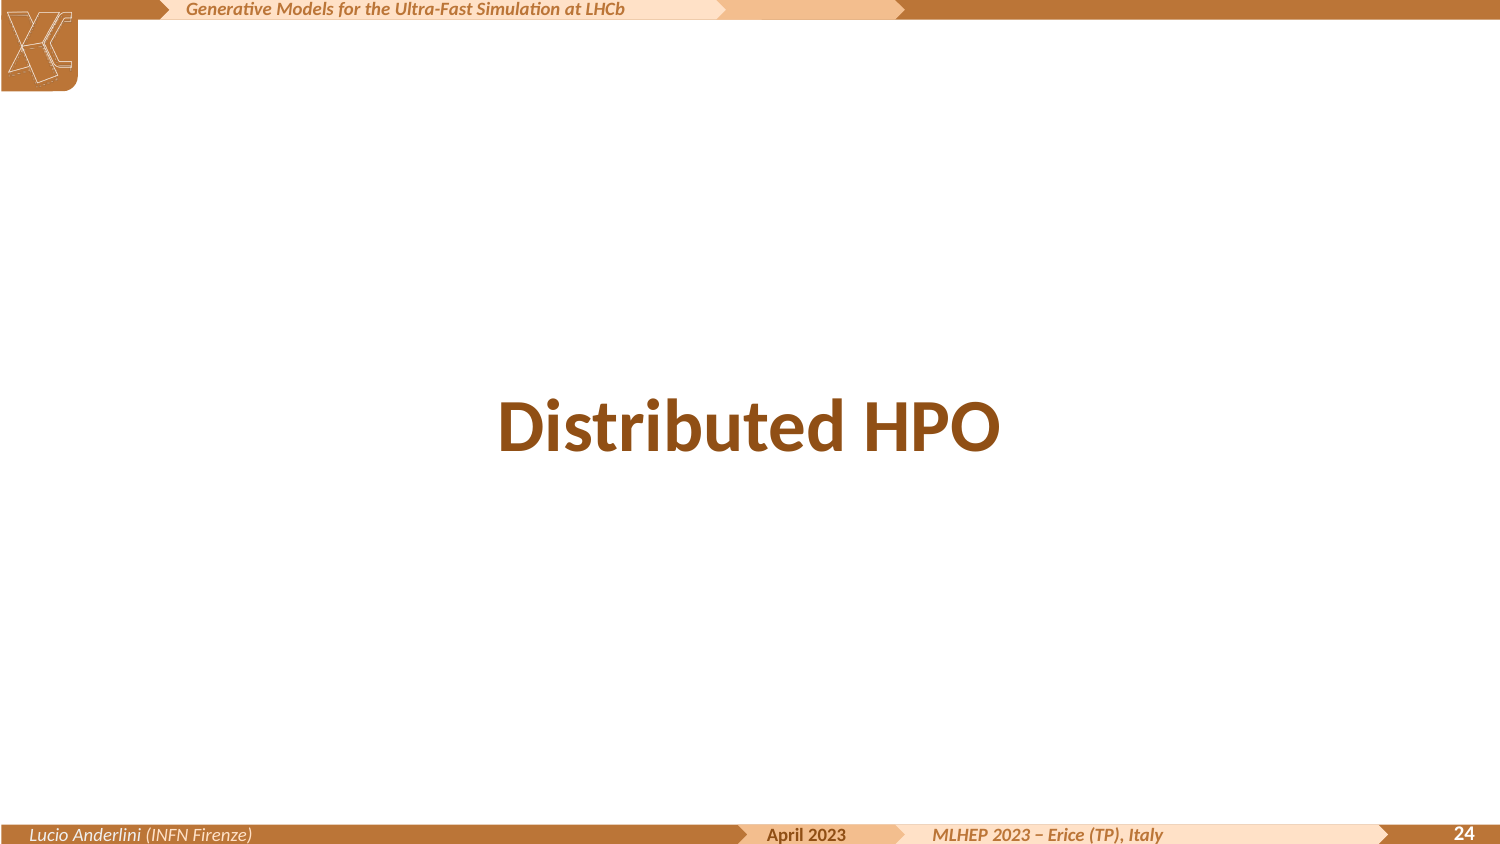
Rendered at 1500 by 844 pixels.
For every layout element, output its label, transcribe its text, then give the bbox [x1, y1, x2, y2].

slide_number <number> [1429, 819, 1491, 844]
title Distributed HPO [51, 352, 1449, 491]
